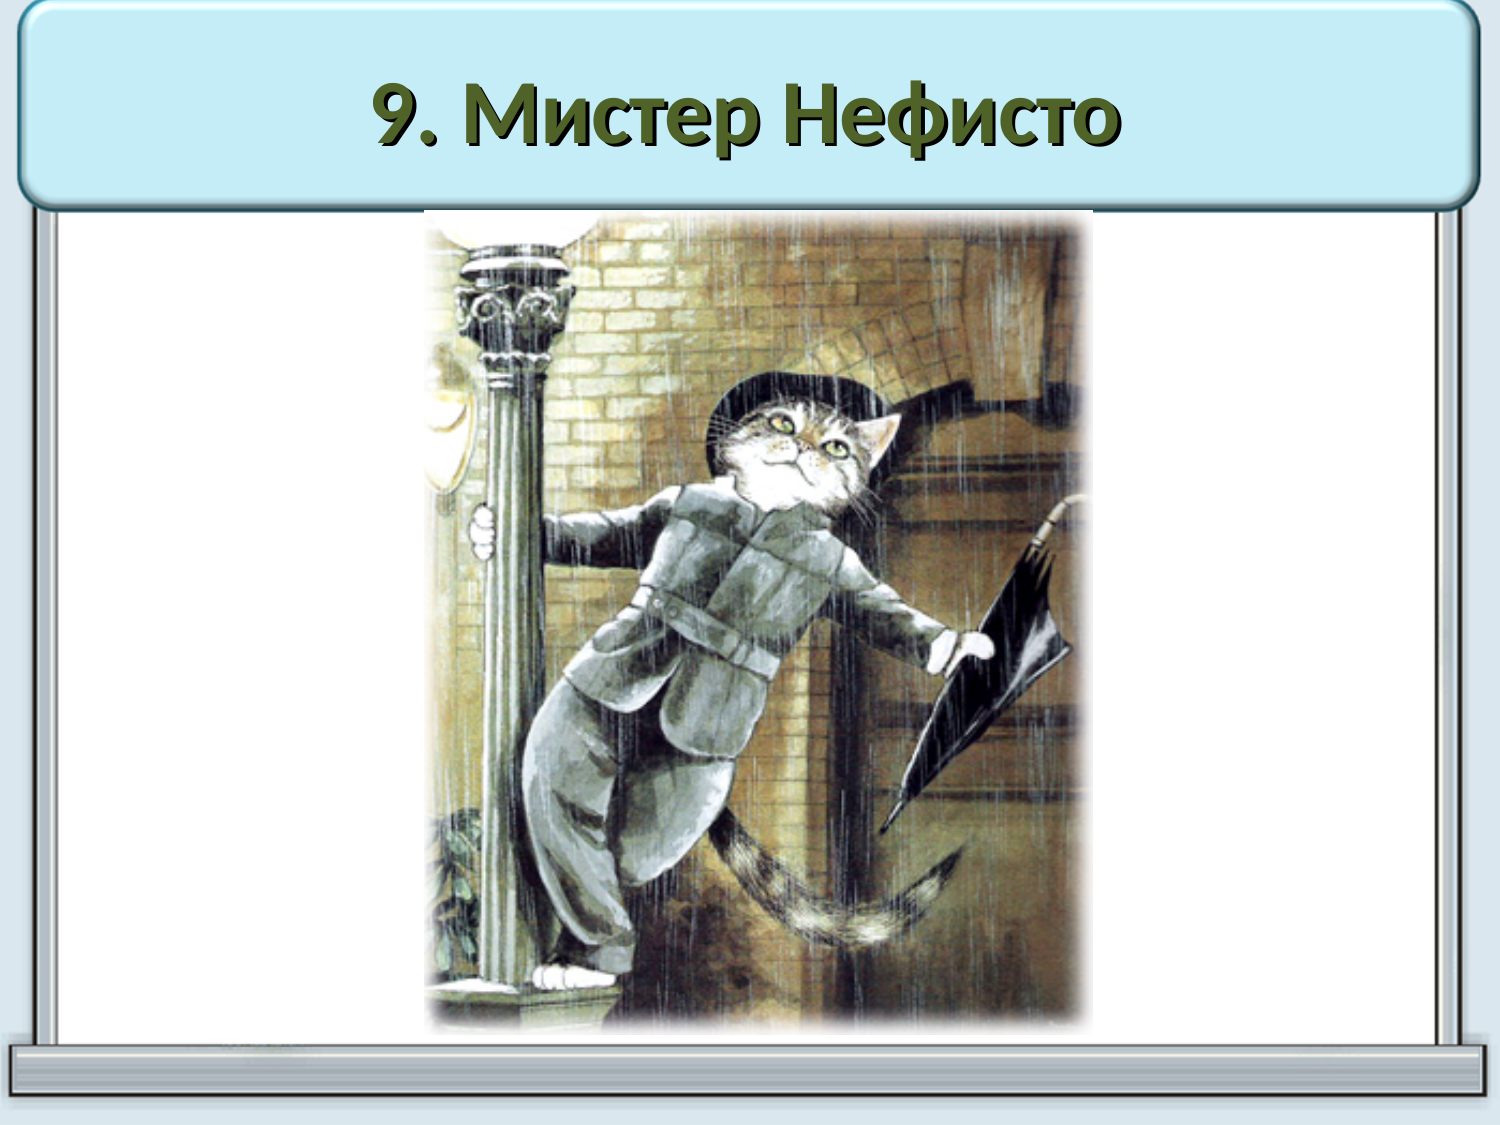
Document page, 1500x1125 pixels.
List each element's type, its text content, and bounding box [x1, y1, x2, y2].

title 9. Мистер Нефисто [70, 35, 1421, 178]
picture [424, 210, 1093, 1035]
